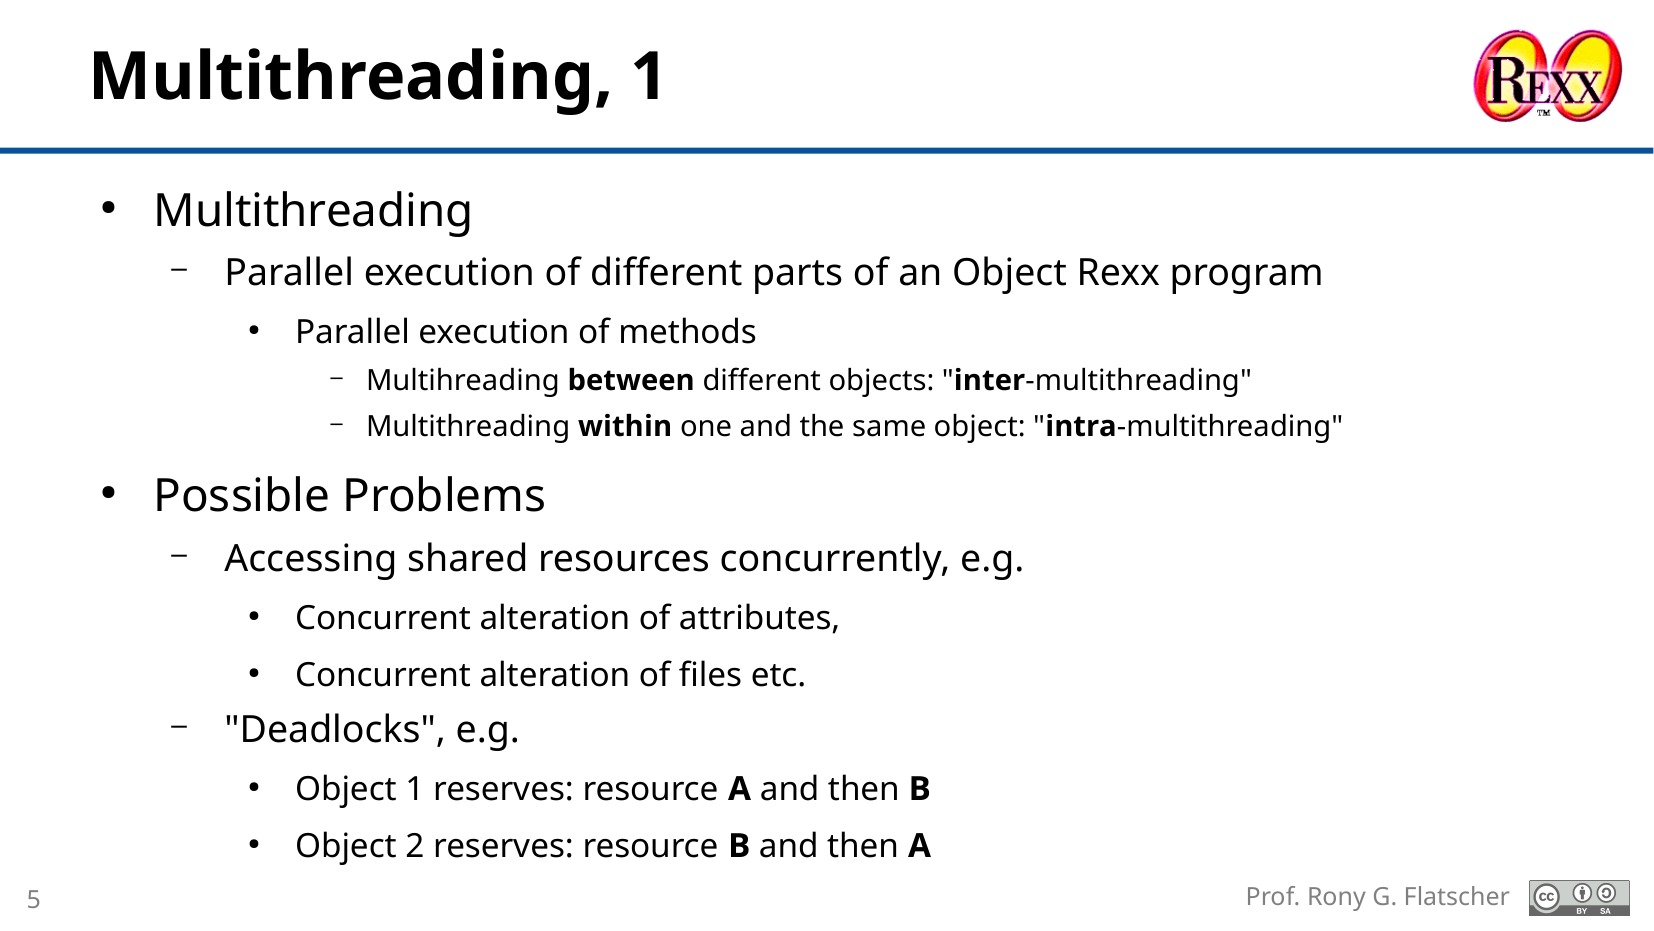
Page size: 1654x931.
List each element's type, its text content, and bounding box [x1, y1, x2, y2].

title Multithreading, 1 [29, 0, 1654, 148]
list Multithreading Parallel execution of different parts of an Object Rexx program Parallel execution of methods Multihreading between different objects: "inter-multithreading" Multithreading within one and the same object: "intra-multithreading" Possible Problems Accessing shared resources concurrently, e.g. Concurrent alteration of attributes, Concurrent alteration of files etc. "Deadlocks", e.g. Object 1 reserves: resource A and then B Object 2 reserves: resource B and then A [82, 177, 1571, 857]
